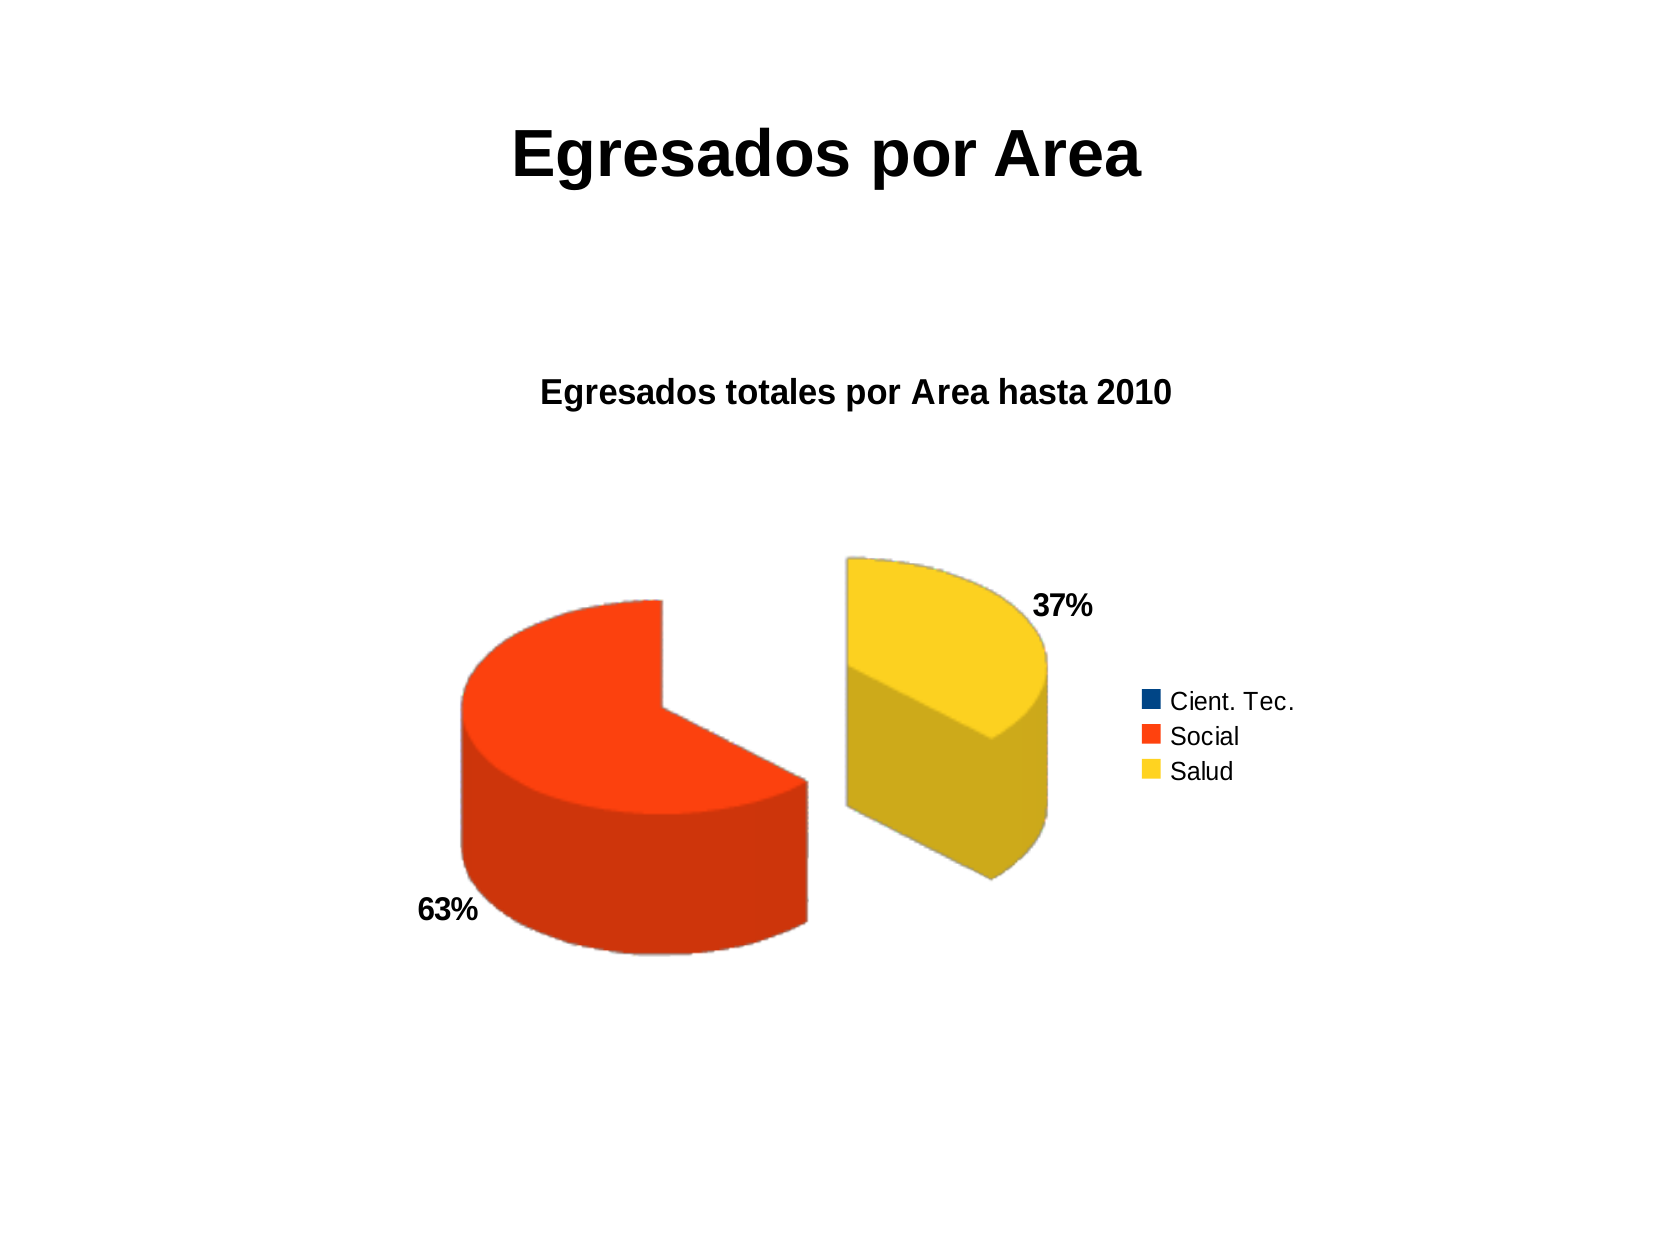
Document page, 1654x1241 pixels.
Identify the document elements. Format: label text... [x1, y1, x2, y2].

picture [383, 354, 1329, 1123]
title Egresados por Area [82, 56, 1571, 250]
